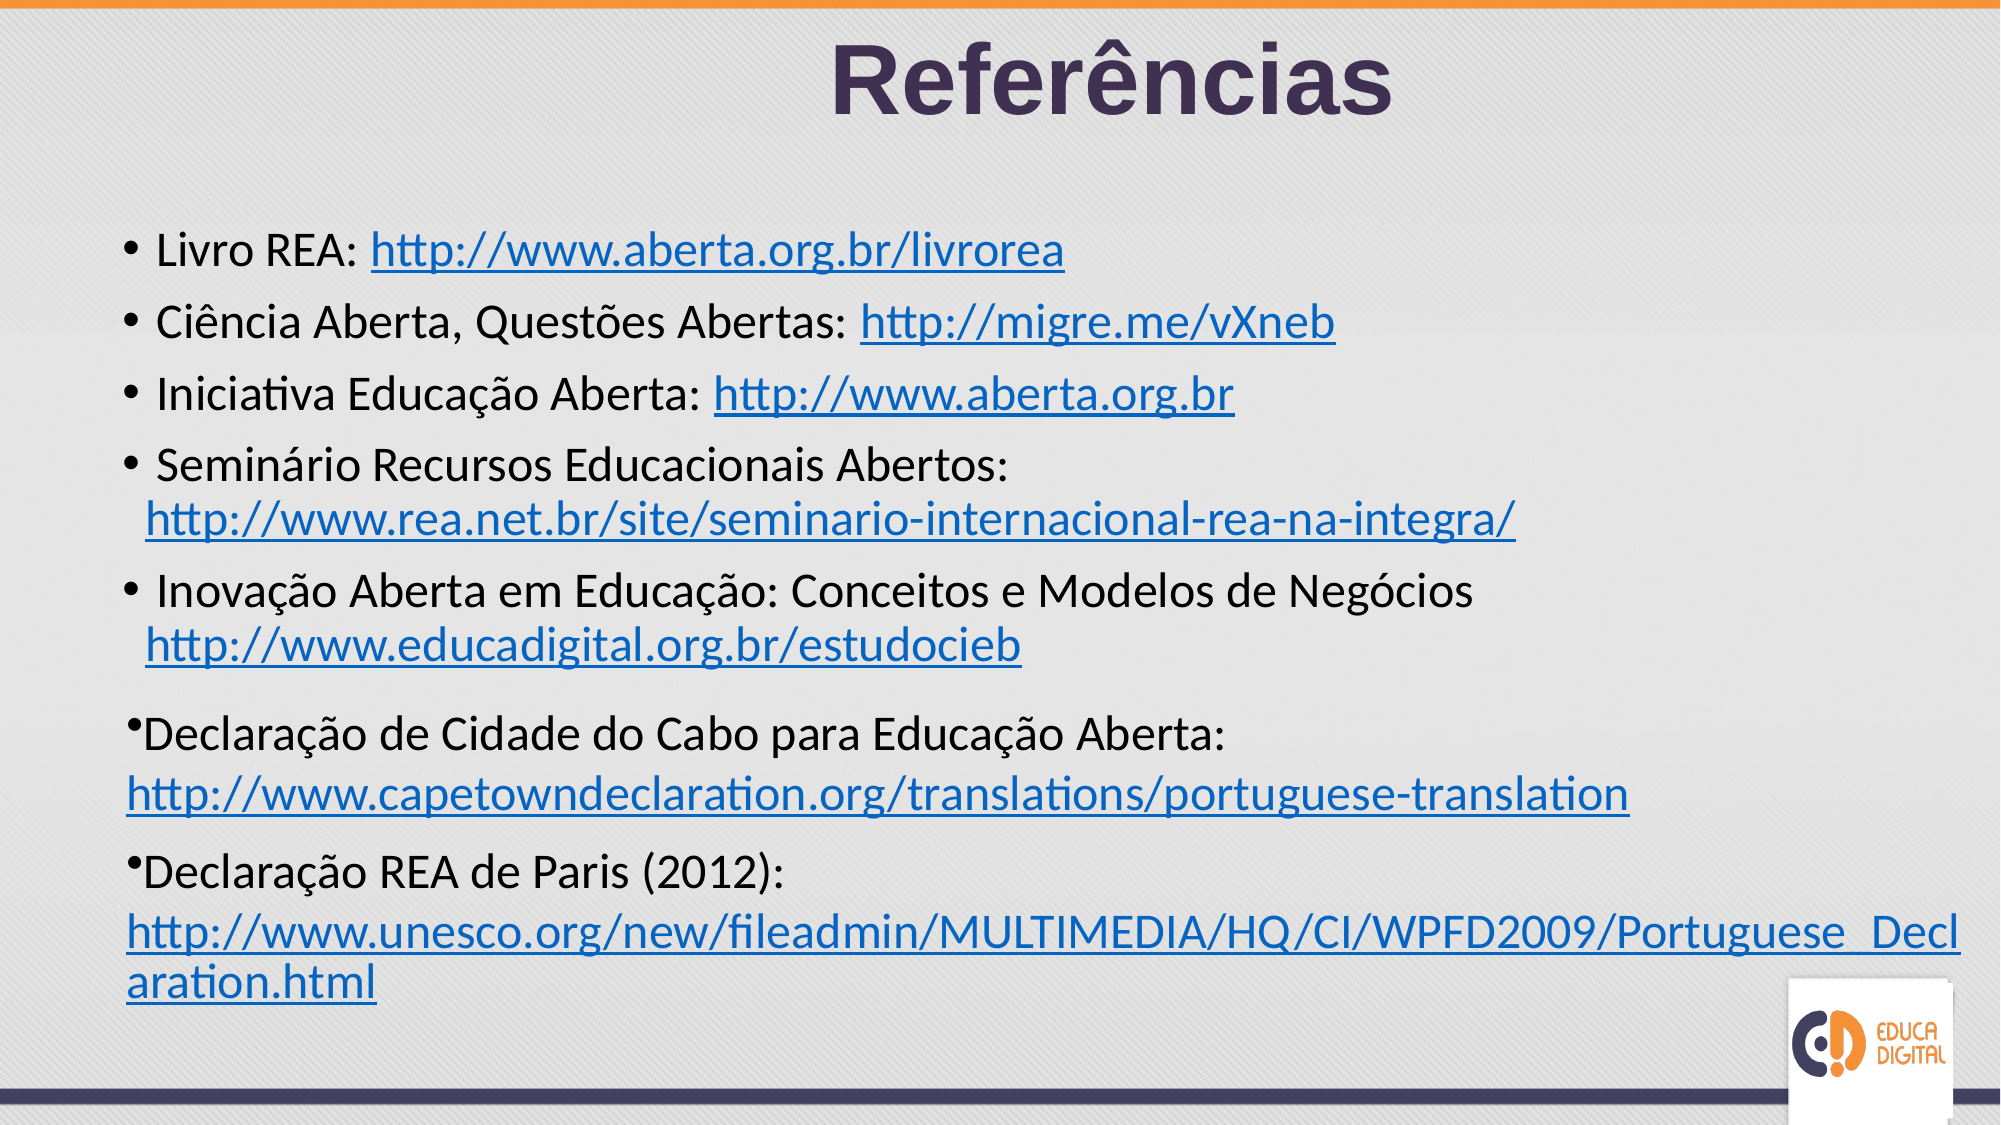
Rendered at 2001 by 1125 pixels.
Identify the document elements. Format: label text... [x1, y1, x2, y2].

text_box Declaração de Cidade do Cabo para Educação Aberta: http://www.capetowndeclaration.org/translations/portuguese-translation Declaração REA de Paris (2012): http://www.unesco.org/new/fileadmin/MULTIMEDIA/HQ/CI/WPFD2009/Portuguese_Declaration.html [106, 690, 1992, 1029]
list Livro REA: http://www.aberta.org.br/livrorea Ciência Aberta, Questões Abertas: http://migre.me/vXneb Iniciativa Educação Aberta: http://www.aberta.org.br Seminário Recursos Educacionais Abertos: http://www.rea.net.br/site/seminario-internacional-rea-na-integra/ Inovação Aberta em Educação: Conceitos e Modelos de Negócios http://www.educadigital.org.br/estudocieb [92, 215, 1960, 737]
text_box Referências [238, 21, 1988, 128]
picture [0, 0, 2001, 1125]
text_box [1792, 1115, 1954, 1119]
